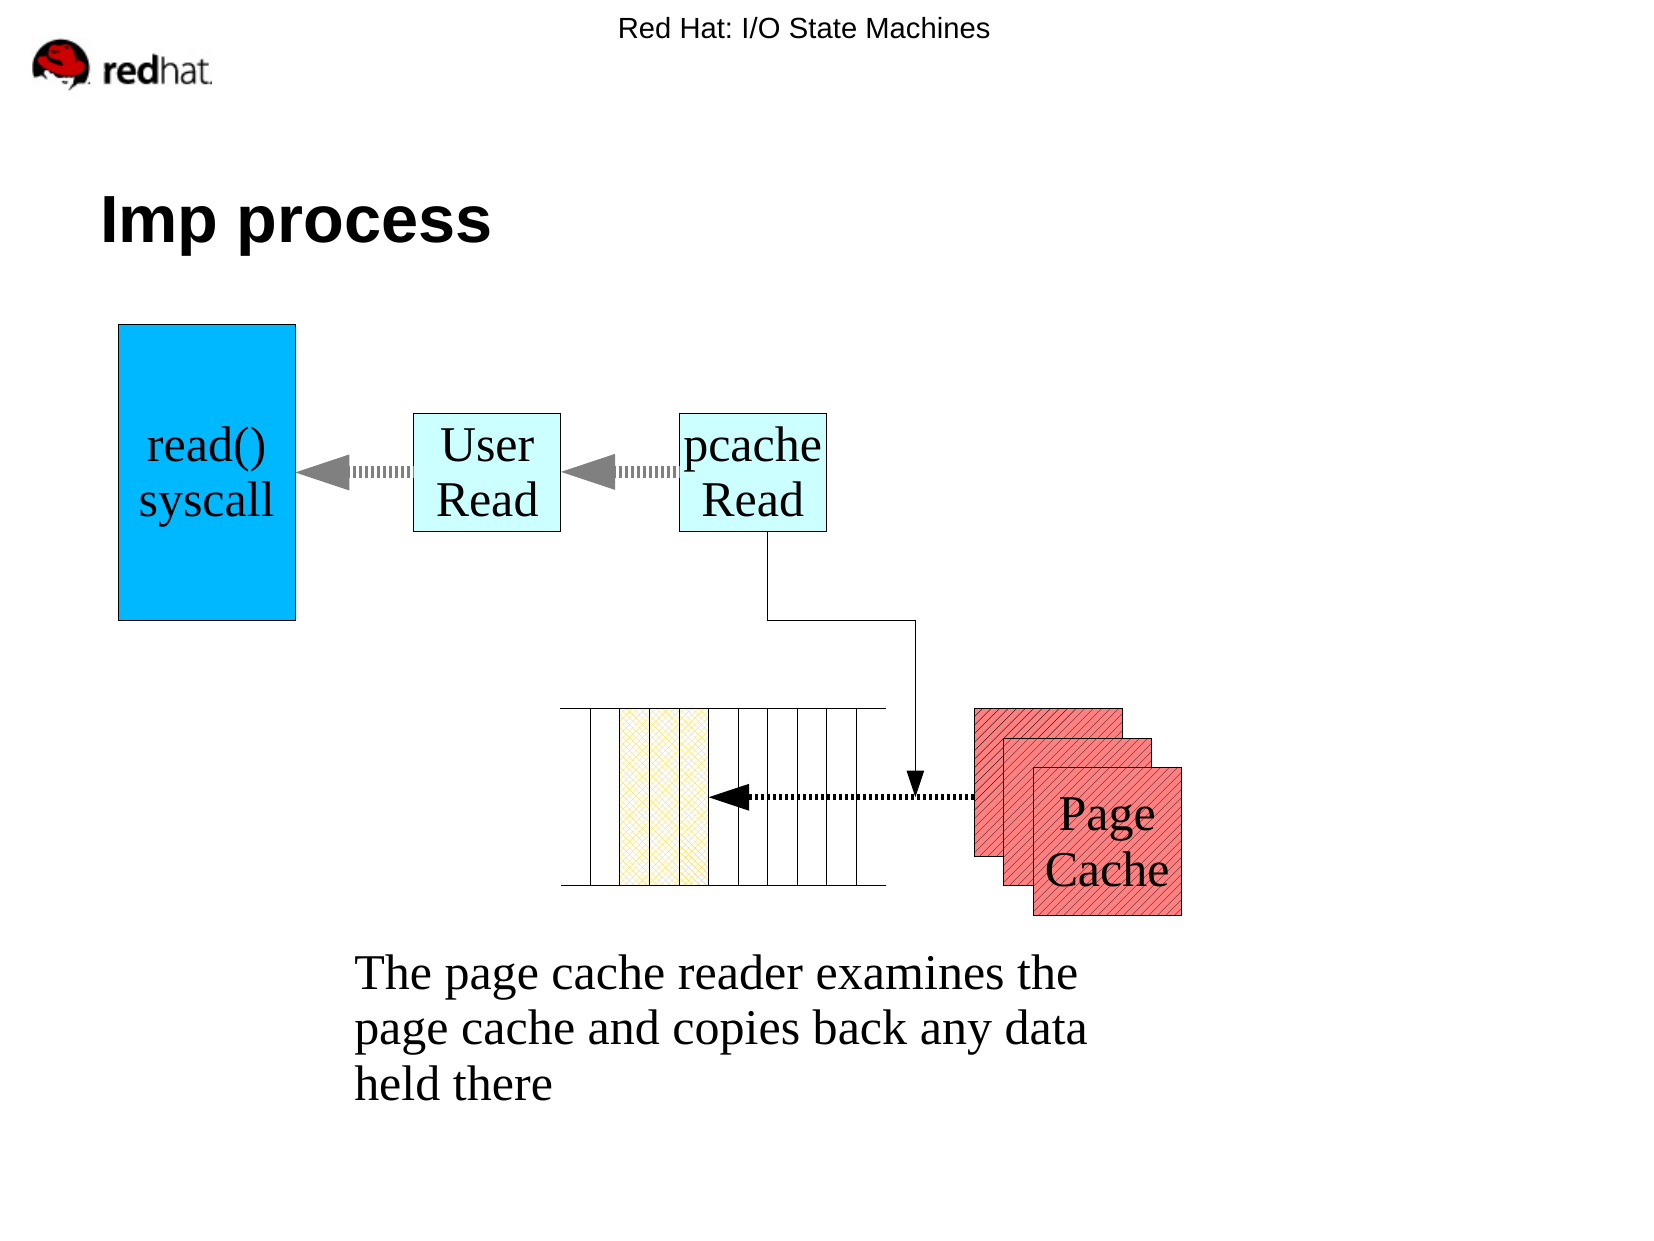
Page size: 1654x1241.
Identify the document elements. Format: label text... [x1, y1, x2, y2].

text_box pcache Read [679, 413, 827, 532]
text_box Page Cache [1033, 767, 1182, 916]
text_box The page cache reader examines the page cache and copies back any data held there [354, 944, 1182, 1117]
title Imp process [100, 164, 1506, 275]
text_box [620, 708, 709, 886]
text_box [974, 708, 1152, 886]
text_box User Read [413, 413, 561, 532]
picture [31, 37, 212, 98]
text_box read() syscall [118, 324, 296, 621]
